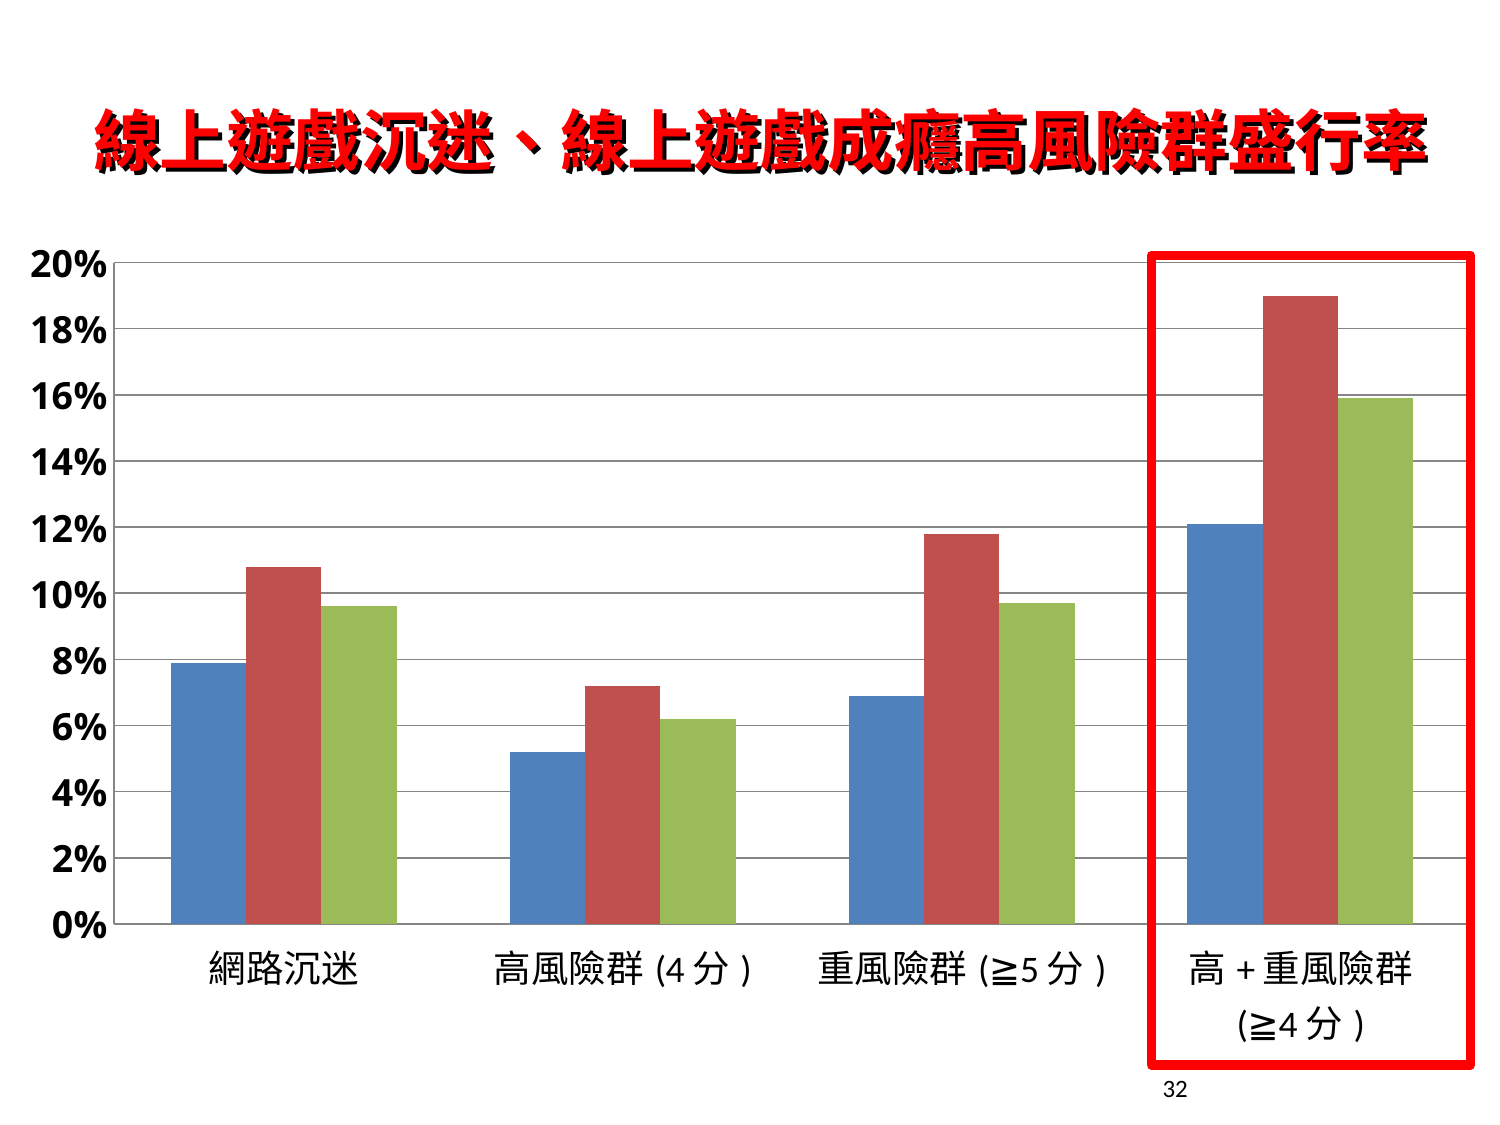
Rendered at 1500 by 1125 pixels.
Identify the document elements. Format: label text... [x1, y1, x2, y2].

text_box 32 [1147, 1065, 1498, 1125]
title 線上遊戲沉迷、線上遊戲成癮高風險群盛行率 [75, 45, 1447, 219]
chart [0, 219, 1500, 1066]
chart [1156, 260, 1466, 1060]
